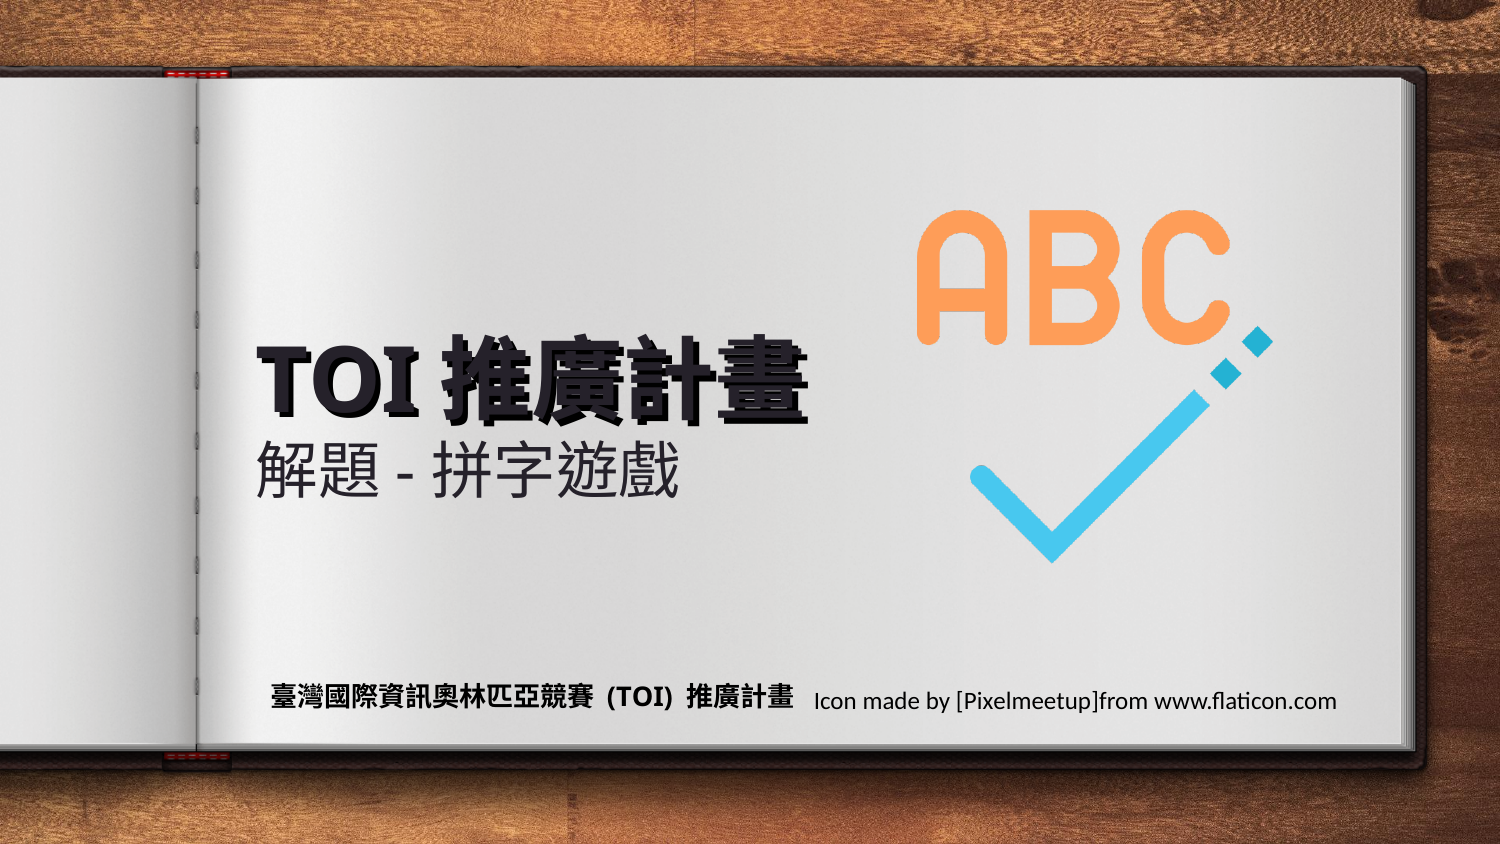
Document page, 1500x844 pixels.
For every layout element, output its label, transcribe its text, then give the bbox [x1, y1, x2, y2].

picture [917, 209, 1273, 565]
title TOI推廣計畫 解題-拼字遊戲 [240, 262, 894, 565]
text_box Icon made by [Pixelmeetup]from www.flaticon.com [799, 677, 1364, 722]
